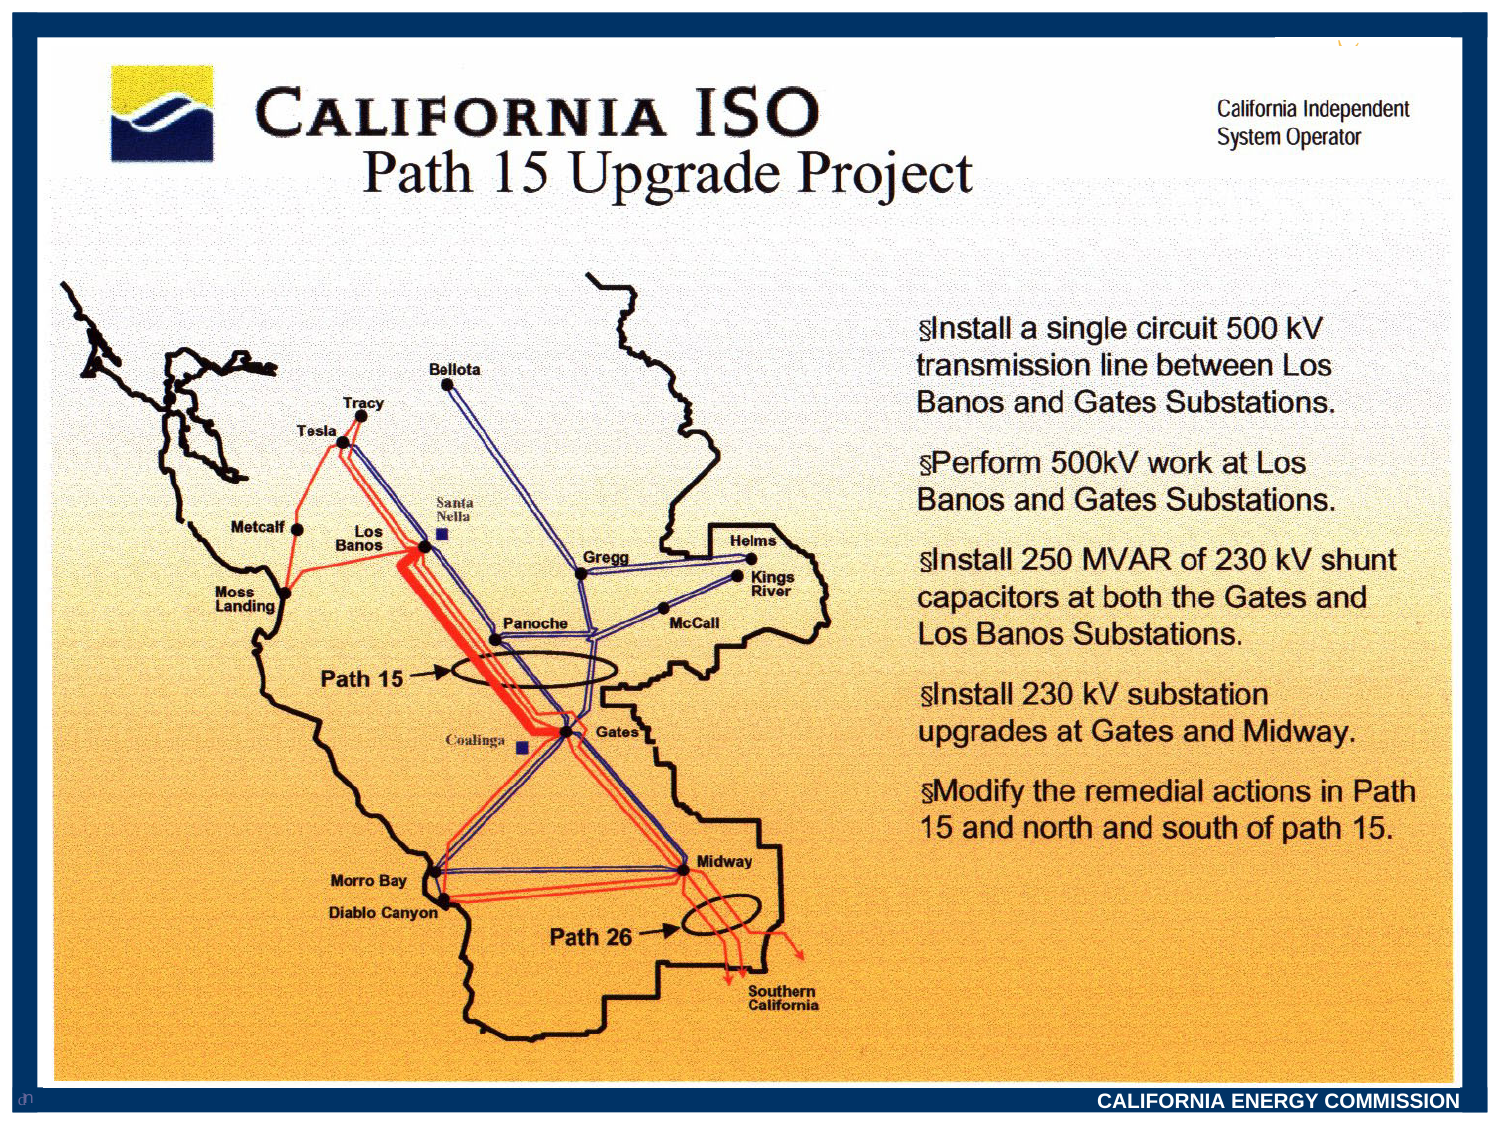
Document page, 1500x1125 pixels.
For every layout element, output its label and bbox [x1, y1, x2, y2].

picture [43, 37, 1460, 1088]
